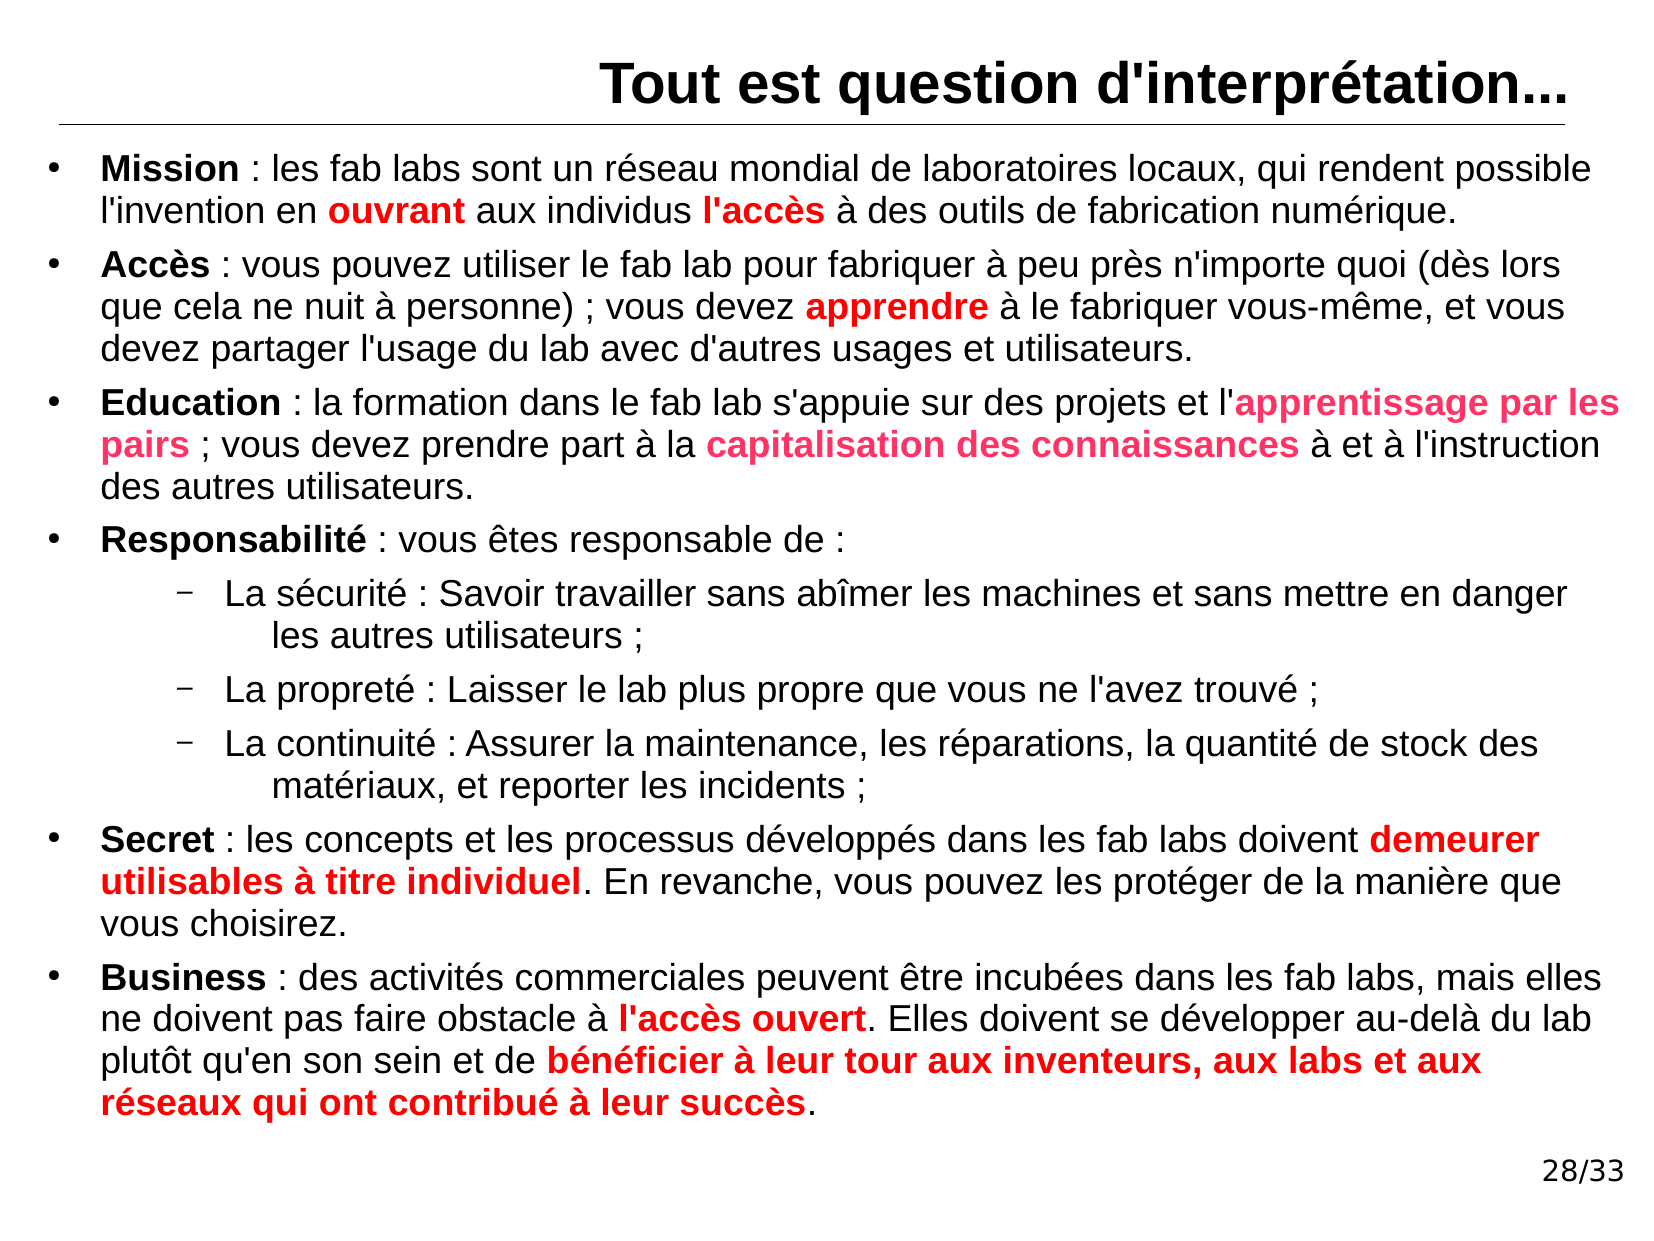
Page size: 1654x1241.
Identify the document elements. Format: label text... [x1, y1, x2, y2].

title Tout est question d'interprétation... [59, 46, 1571, 122]
list Mission : les fab labs sont un réseau mondial de laboratoires locaux, qui rendent possible l'invention en ouvrant aux individus l'accès à des outils de fabrication numérique. Accès : vous pouvez utiliser le fab lab pour fabriquer à peu près n'importe quoi (dès lors que cela ne nuit à personne) ; vous devez apprendre à le fabriquer vous-même, et vous devez partager l'usage du lab avec d'autres usages et utilisateurs. Education : la formation dans le fab lab s'appuie sur des projets et l'apprentissage par les pairs ; vous devez prendre part à la capitalisation des connaissances à et à l'instruction des autres utilisateurs. Responsabilité : vous êtes responsable de : La sécurité : Savoir travailler sans abîmer les machines et sans mettre en danger les autres utilisateurs ; La propreté : Laisser le lab plus propre que vous ne l'avez trouvé ; La continuité : Assurer la maintenance, les réparations, la quantité de stock des matériaux, et reporter les incidents ; Secret : les concepts et les processus développés dans les fab labs doivent demeurer utilisables à titre individuel. En revanche, vous pouvez les protéger de la manière que vous choisirez. Business : des activités commerciales peuvent être incubées dans les fab labs, mais elles ne doivent pas faire obstacle à l'accès ouvert. Elles doivent se développer au-delà du lab plutôt qu'en son sein et de bénéficier à leur tour aux inventeurs, aux labs et aux réseaux qui ont contribué à leur succès. [29, 147, 1625, 1241]
